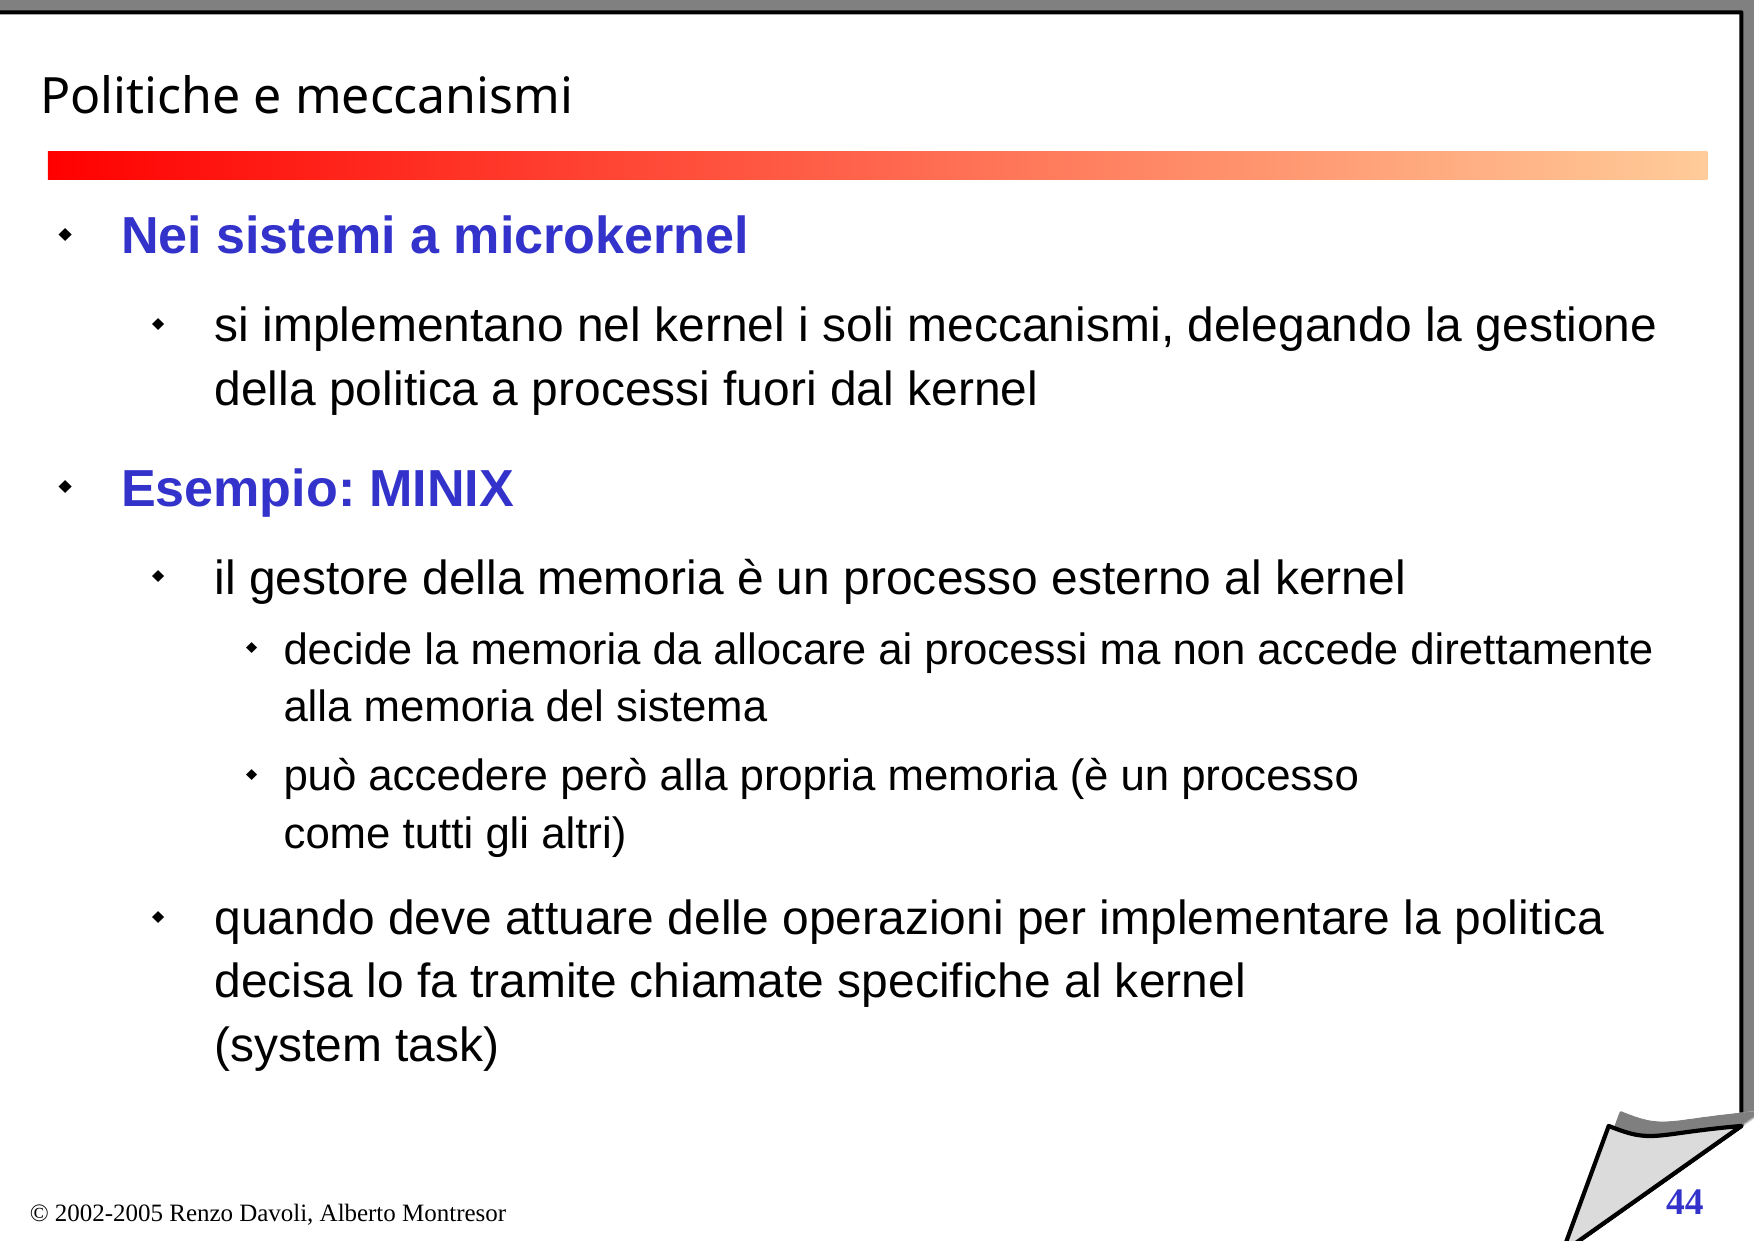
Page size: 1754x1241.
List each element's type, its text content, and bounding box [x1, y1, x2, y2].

list Nei sistemi a microkernel si implementano nel kernel i soli meccanismi, delegando la gestione della politica a processi fuori dal kernel Esempio: MINIX il gestore della memoria è un processo esterno al kernel decide la memoria da allocare ai processi ma non accede direttamente alla memoria del sistema può accedere però alla propria memoria (è un processo come tutti gli altri) quando deve attuare delle operazioni per implementare la politica decisa lo fa tramite chiamate specifiche al kernel (system task) [58, 206, 1696, 1103]
title Politiche e meccanismi [40, 49, 1714, 144]
